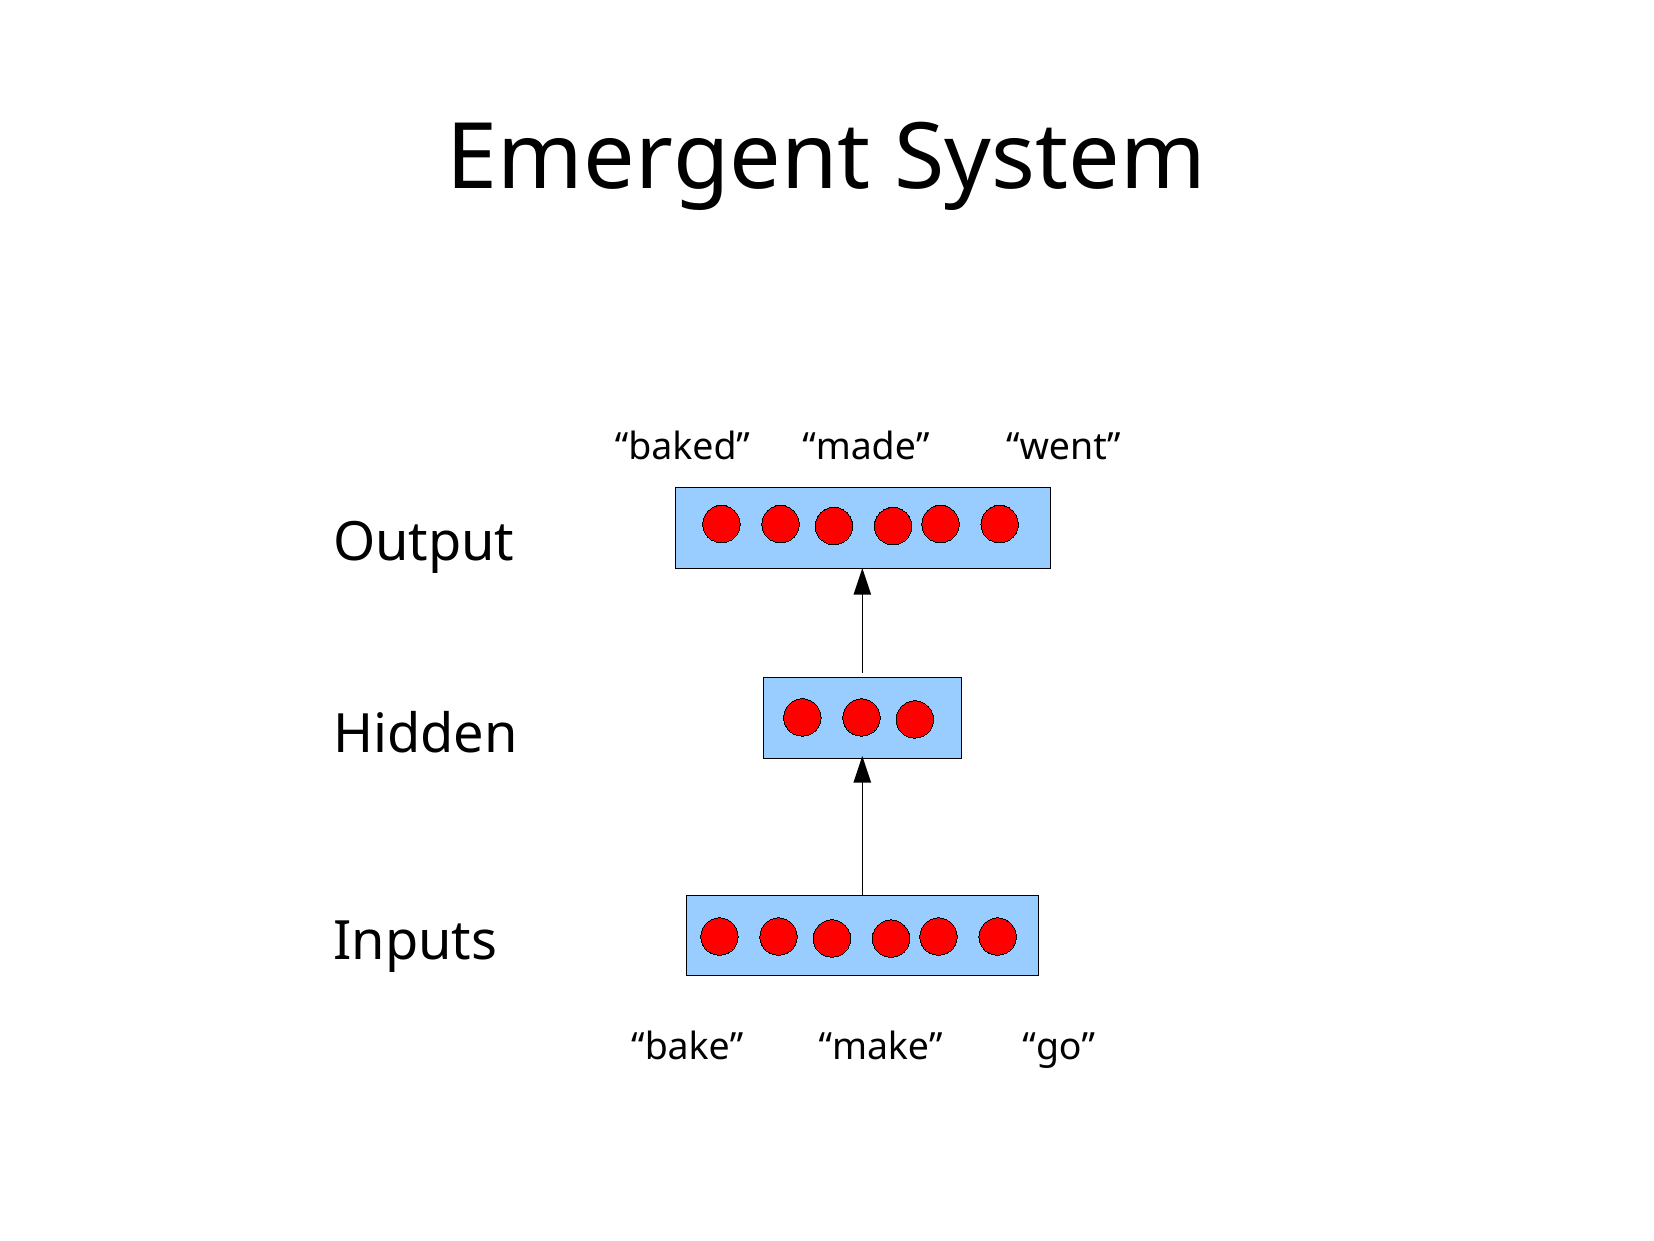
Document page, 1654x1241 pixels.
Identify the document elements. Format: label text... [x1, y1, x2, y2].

text_box “bake” [616, 1012, 753, 1073]
text_box Hidden [318, 686, 521, 768]
text_box Inputs [318, 894, 497, 975]
text_box “make” [803, 1012, 951, 1073]
text_box [675, 487, 1051, 569]
title Emergent System [82, 49, 1571, 257]
text_box [686, 895, 1039, 976]
text_box “made” [787, 412, 936, 473]
text_box [763, 677, 962, 759]
text_box Output [318, 494, 512, 576]
text_box “baked” [600, 412, 757, 473]
text_box “went” [991, 412, 1126, 473]
text_box “go” [1007, 1012, 1104, 1073]
